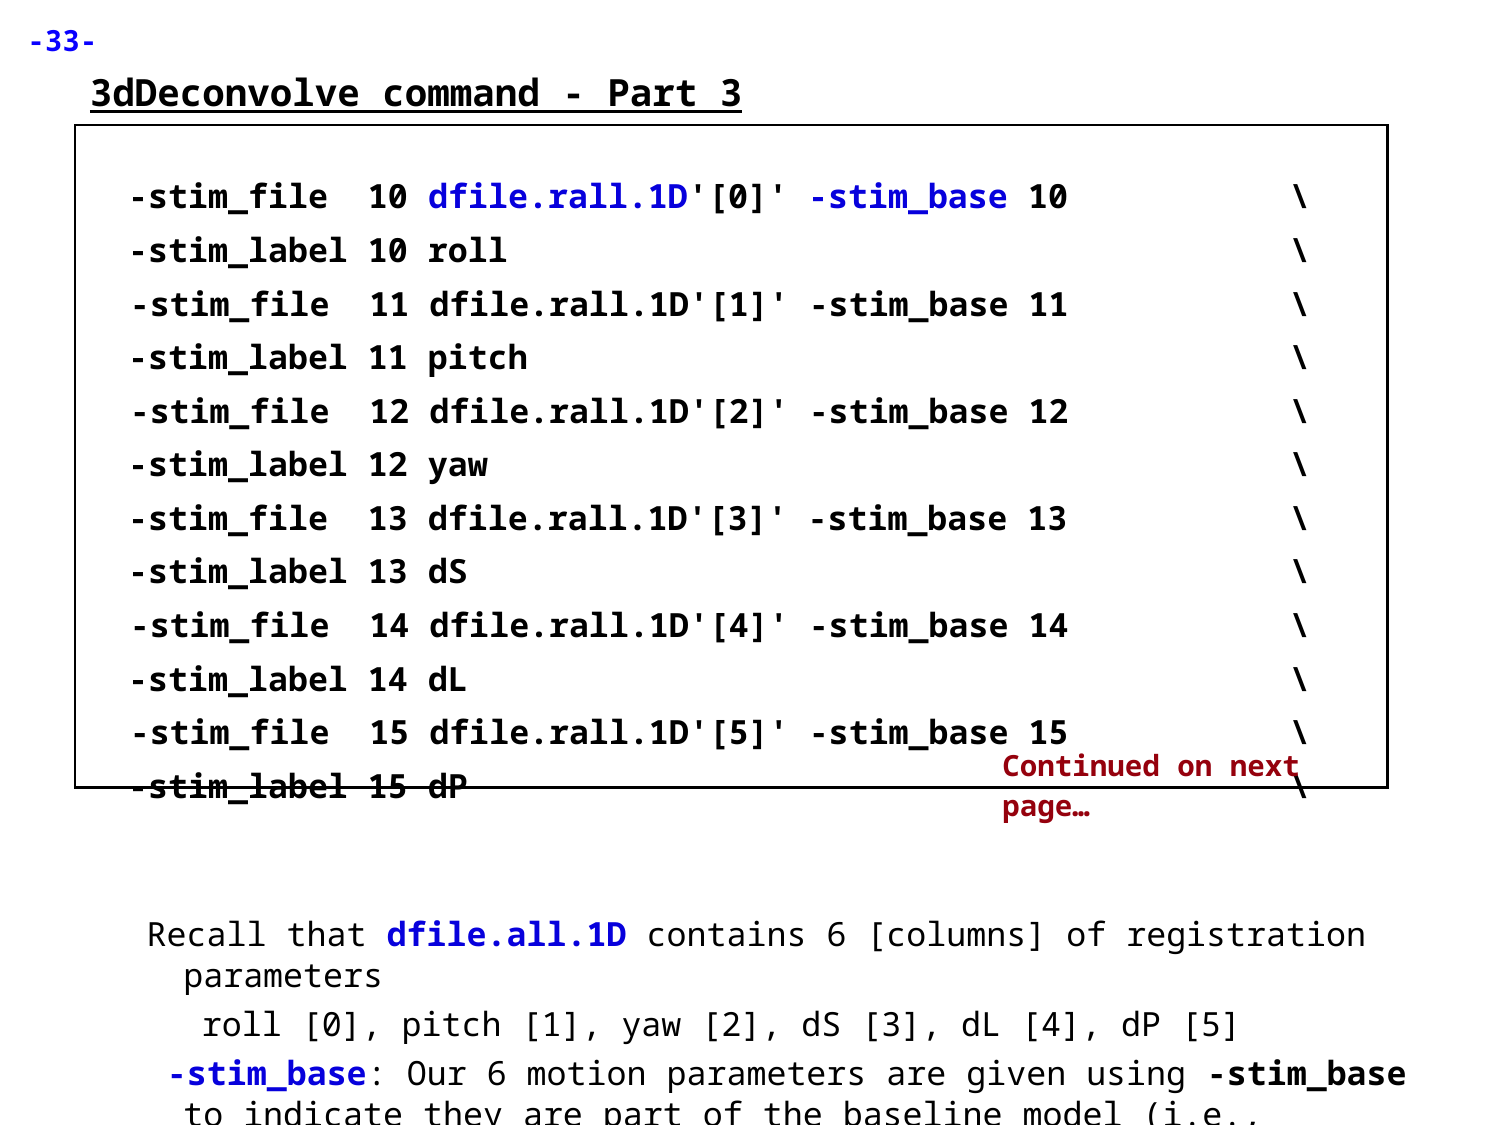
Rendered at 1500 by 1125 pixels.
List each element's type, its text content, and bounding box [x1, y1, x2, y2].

list 3dDeconvolve command - Part 3 -stim_file 10 dfile.rall.1D'[0]' -stim_base 10 \ -stim_label 10 roll \ -stim_file 11 dfile.rall.1D'[1]' -stim_base 11 \ -stim_label 11 pitch \ -stim_file 12 dfile.rall.1D'[2]' -stim_base 12 \ -stim_label 12 yaw \ -stim_file 13 dfile.rall.1D'[3]' -stim_base 13 \ -stim_label 13 dS \ -stim_file 14 dfile.rall.1D'[4]' -stim_base 14 \ -stim_label 14 dL \ -stim_file 15 dfile.rall.1D'[5]' -stim_base 15 \ -stim_label 15 dP \ Recall that dfile.all.1D contains 6 [columns] of registration parameters roll [0], pitch [1], yaw [2], dS [3], dL [4], dP [5] -stim_base: Our 6 motion parameters are given using -stim_base to indicate they are part of the baseline model (i.e., regressors of no interest), and will be exclued from the Full-F statistic (which contains only the 9 regressors of interest). [76, 126, 1386, 786]
text_box Continued on next page… [987, 737, 1388, 833]
list 3dDeconvolve command - Part 3 -stim_file 10 dfile.rall.1D'[0]' -stim_base 10 \ -stim_label 10 roll \ -stim_file 11 dfile.rall.1D'[1]' -stim_base 11 \ -stim_label 11 pitch \ -stim_file 12 dfile.rall.1D'[2]' -stim_base 12 \ -stim_label 12 yaw \ -stim_file 13 dfile.rall.1D'[3]' -stim_base 13 \ -stim_label 13 dS \ -stim_file 14 dfile.rall.1D'[4]' -stim_base 14 \ -stim_label 14 dL \ -stim_file 15 dfile.rall.1D'[5]' -stim_base 15 \ -stim_label 15 dP \ Recall that dfile.all.1D contains 6 [columns] of registration parameters roll [0], pitch [1], yaw [2], dS [3], dL [4], dP [5] -stim_base: Our 6 motion parameters are given using -stim_base to indicate they are part of the baseline model (i.e., regressors of no interest), and will be exclued from the Full-F statistic (which contains only the 9 regressors of interest). [75, 62, 1426, 1027]
